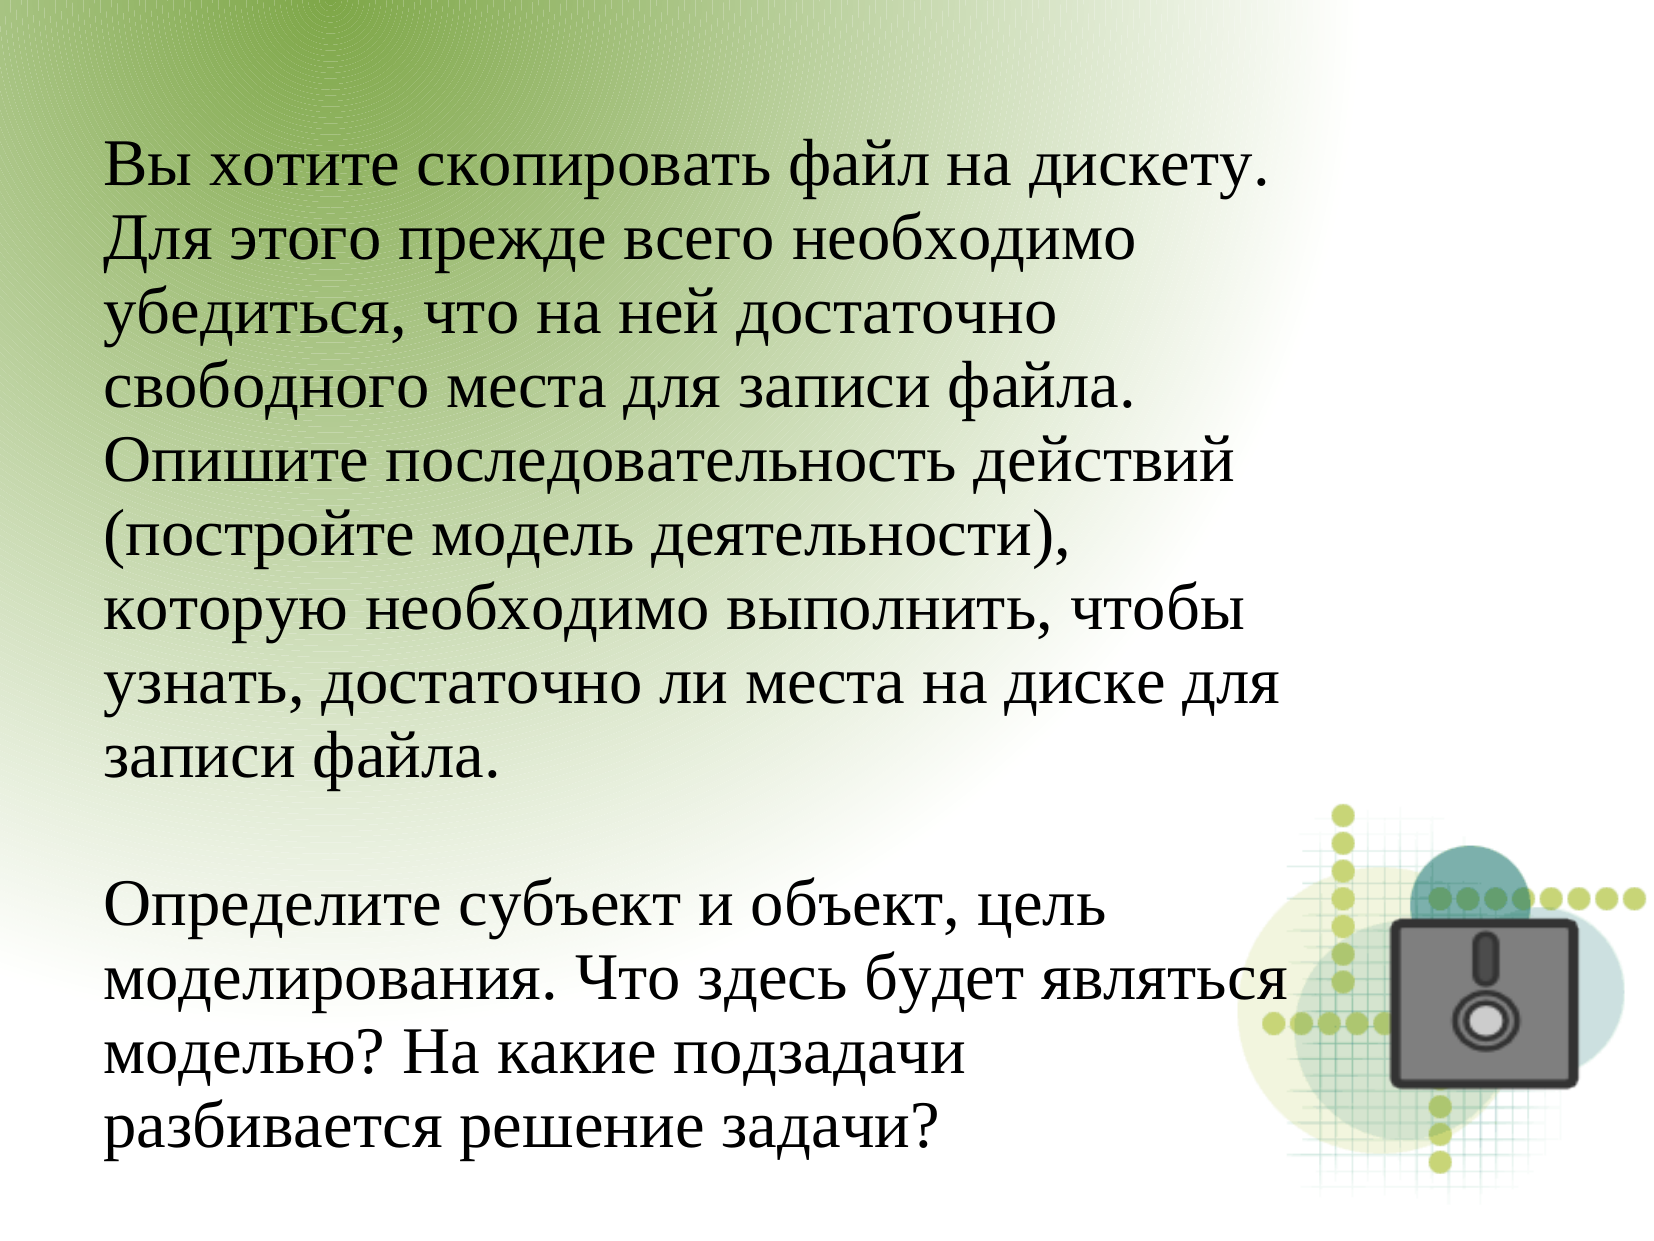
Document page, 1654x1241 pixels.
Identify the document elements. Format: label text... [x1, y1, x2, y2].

picture [1224, 792, 1654, 1211]
text_box Вы хотите скопировать файл на дискету. Для этого прежде всего необходимо убедиться, что на ней достаточно свободного места для записи файла. Опишите последовательность действий (постройте модель деятельности), которую необходимо выполнить, чтобы узнать, достаточно ли места на диске для записи файла. Определите субъект и объект, цель моделирования. Что здесь будет являться моделью? На какие подзадачи разбивается решение задачи? [88, 118, 1329, 1170]
